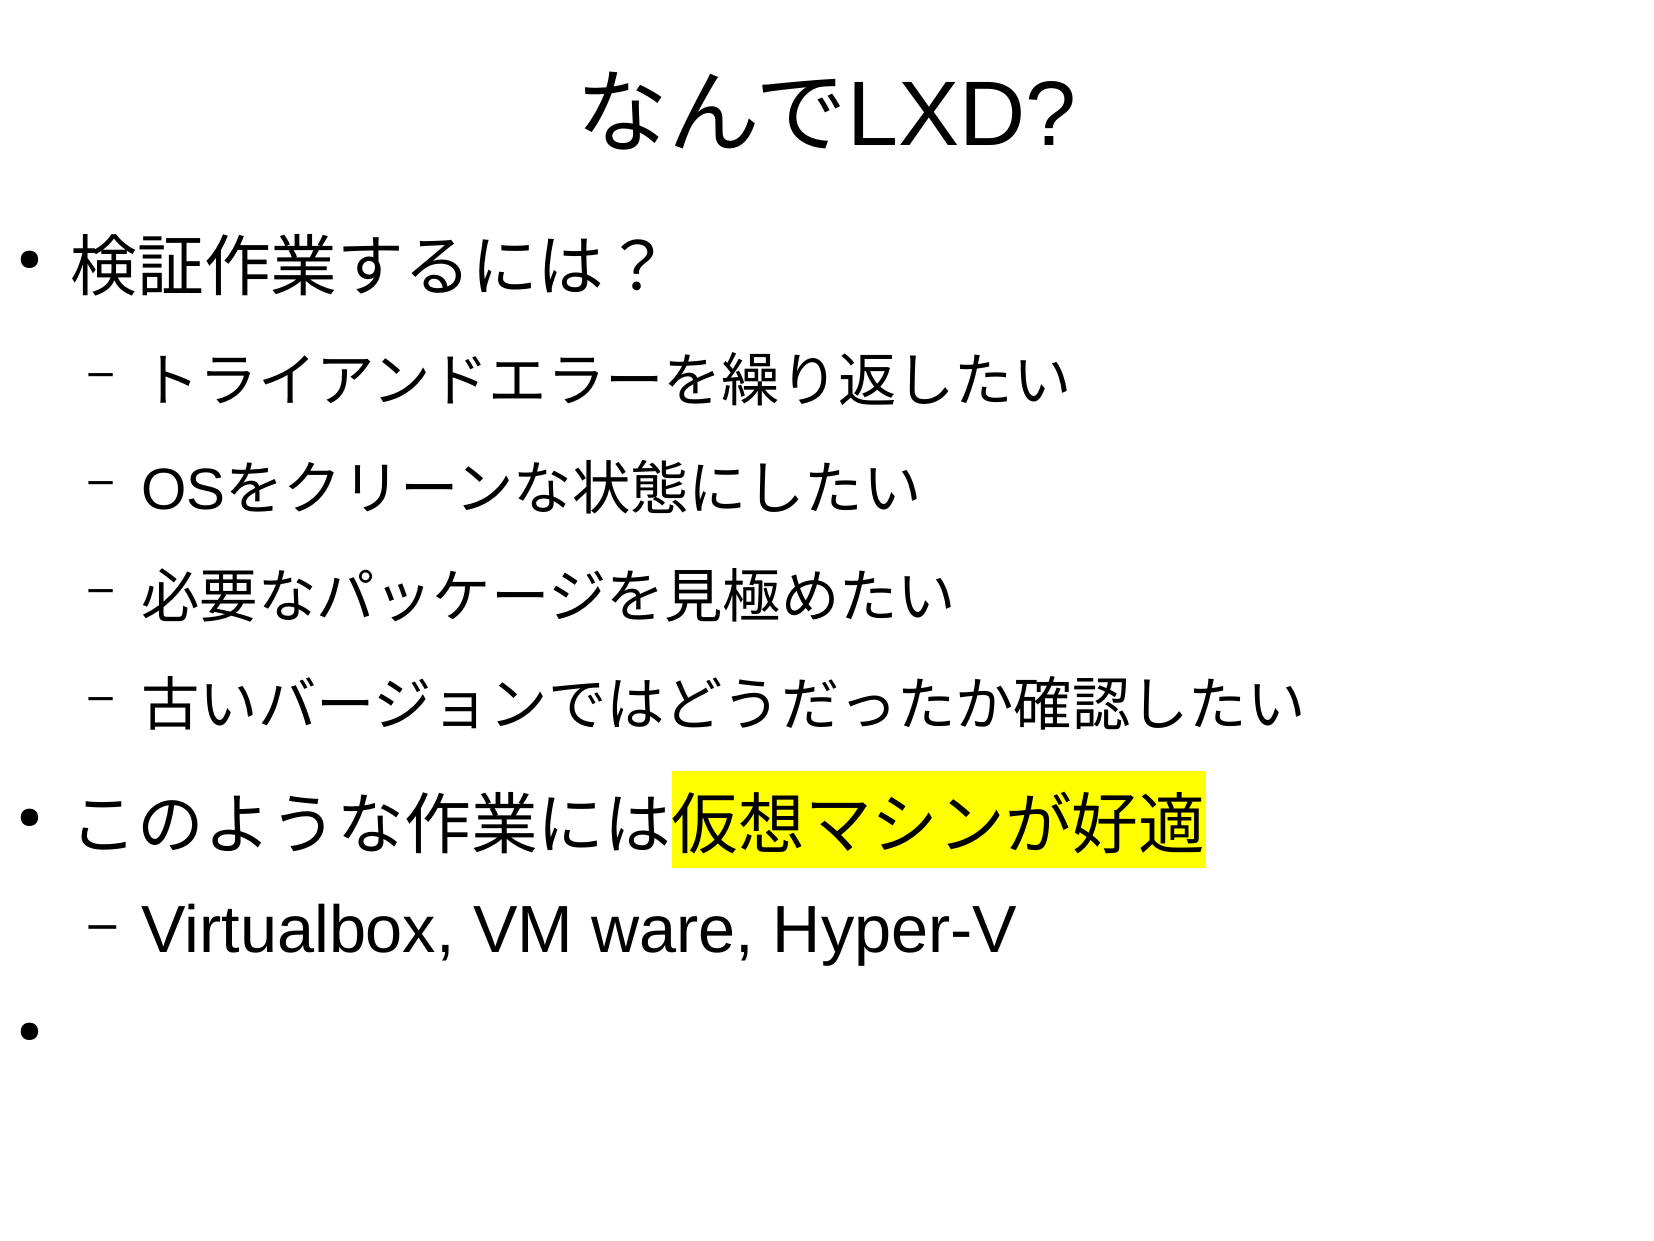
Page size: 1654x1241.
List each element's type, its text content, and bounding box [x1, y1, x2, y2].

list 検証作業するには？ トライアンドエラーを繰り返したい OSをクリーンな状態にしたい 必要なパッケージを見極めたい 古いバージョンではどうだったか確認したい このような作業には仮想マシンが好適 Virtualbox, VM ware, Hyper-V [0, 213, 1642, 1178]
title なんでLXD? [0, 2, 1654, 210]
